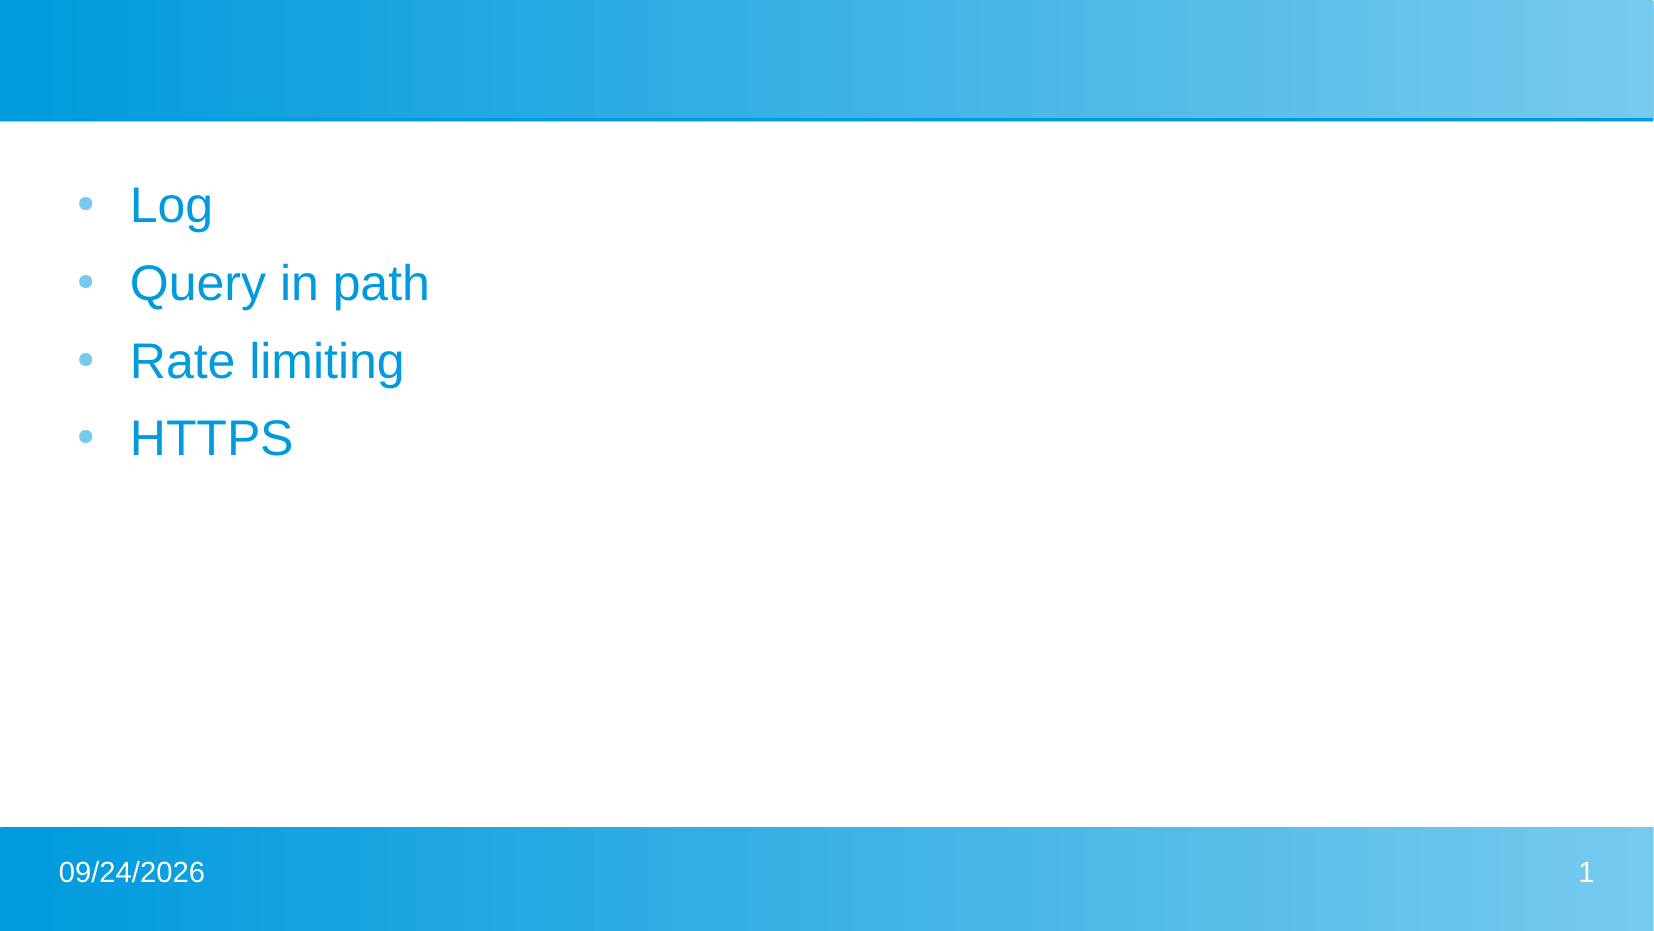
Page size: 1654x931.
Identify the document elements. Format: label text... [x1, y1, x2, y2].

list Log Query in path Rate limiting HTTPS [59, 177, 1595, 768]
